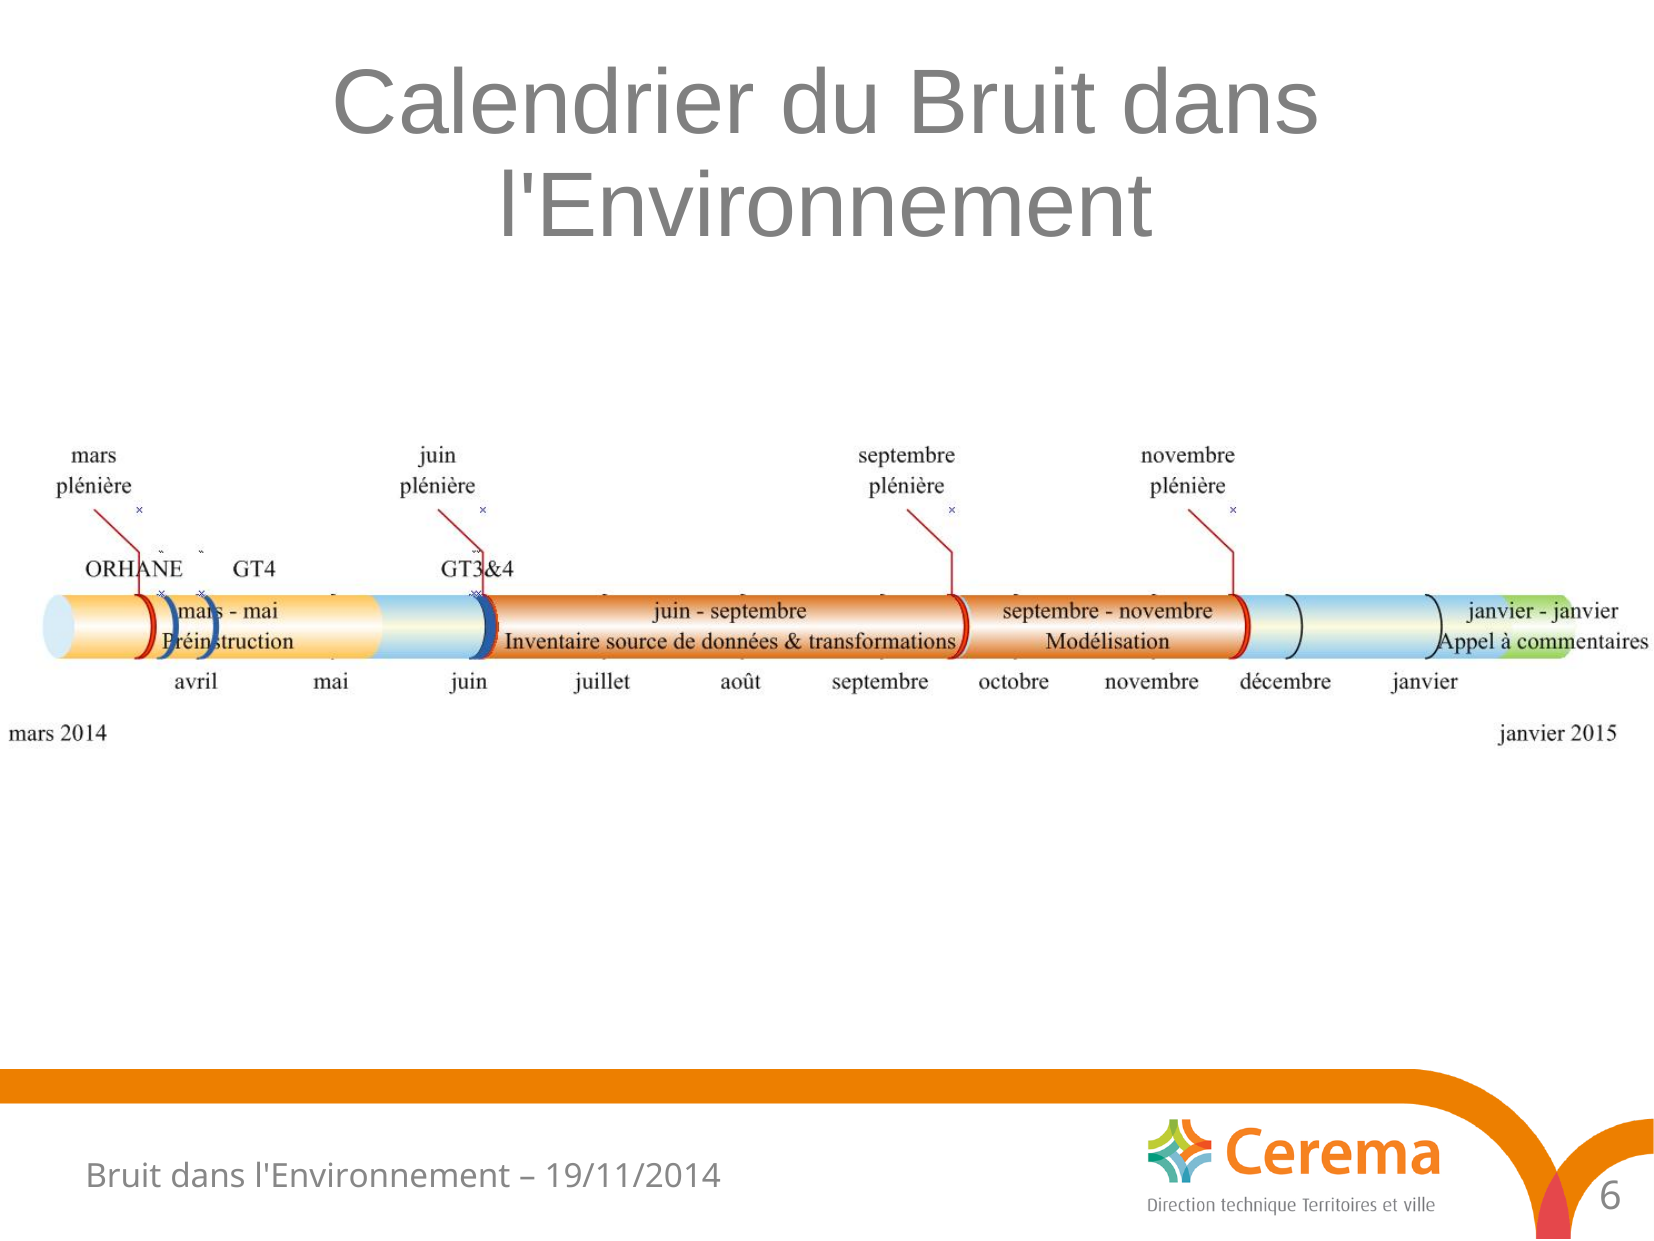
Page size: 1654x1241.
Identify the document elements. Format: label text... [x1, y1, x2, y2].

picture [0, 1069, 1654, 1239]
picture [0, 437, 1654, 751]
title Calendrier du Bruit dans l'Environnement [82, 49, 1571, 257]
